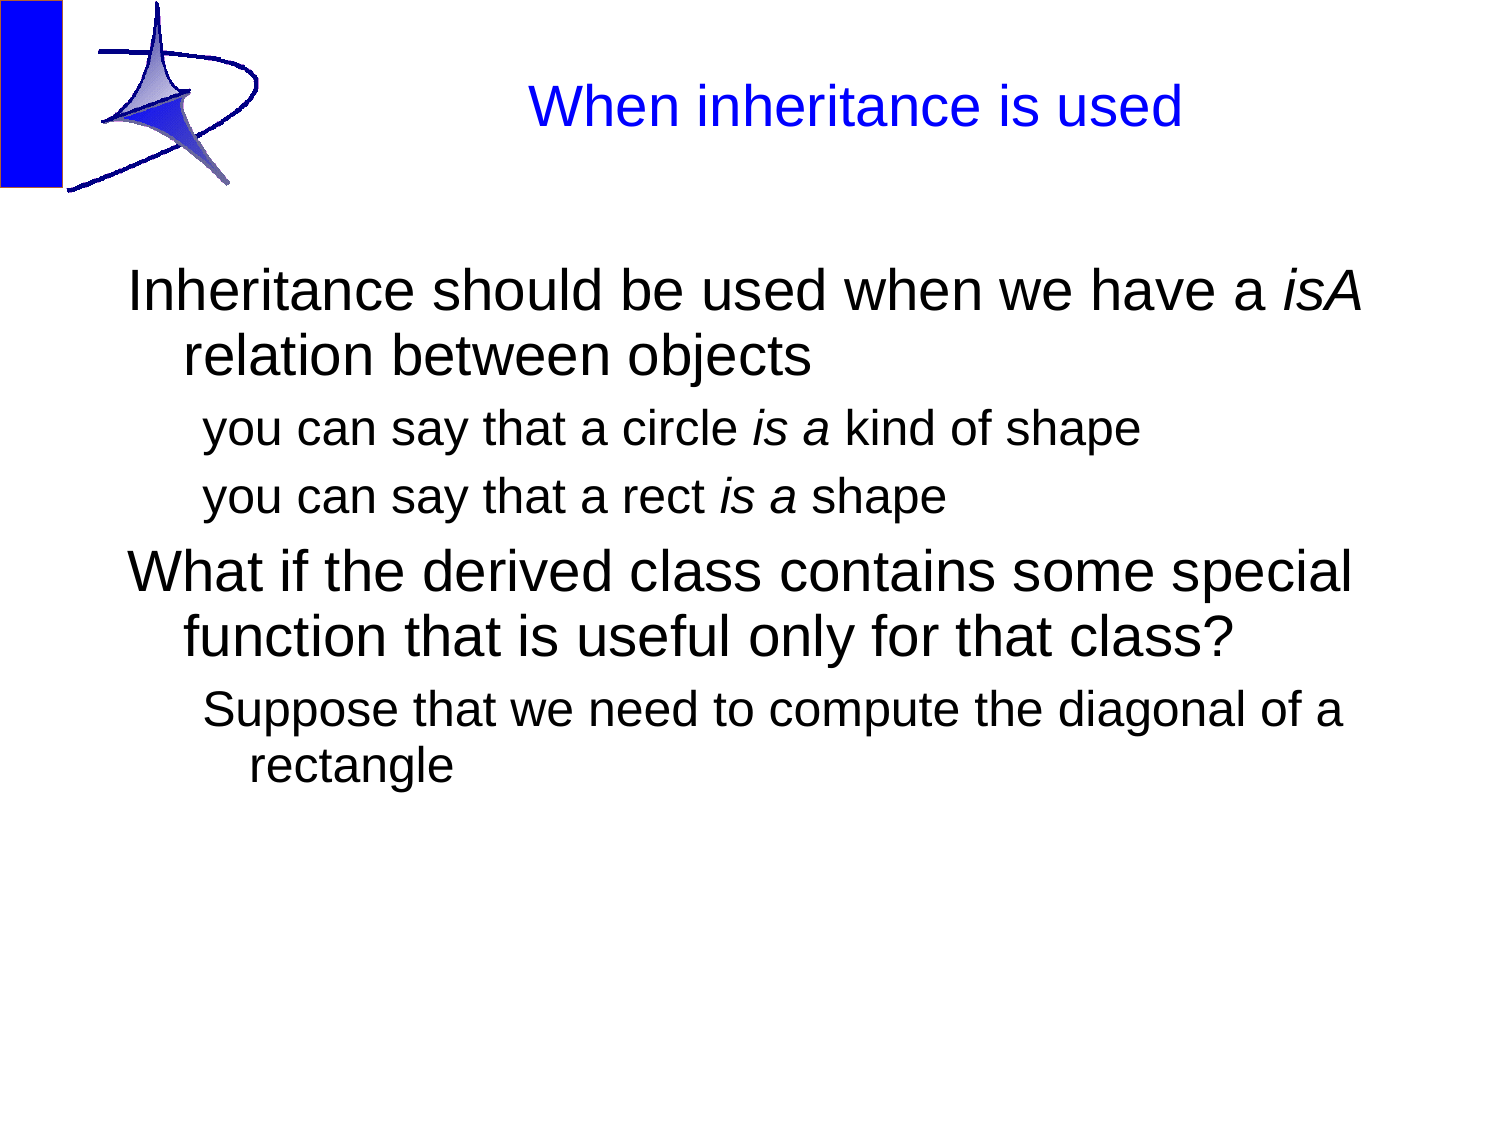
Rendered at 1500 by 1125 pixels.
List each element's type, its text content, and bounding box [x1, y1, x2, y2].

picture [62, 0, 263, 197]
title When inheritance is used [262, 24, 1450, 188]
list Inheritance should be used when we have a isA relation between objects you can say that a circle is a kind of shape you can say that a rect is a shape What if the derived class contains some special function that is useful only for that class? Suppose that we need to compute the diagonal of a rectangle [112, 249, 1450, 1001]
